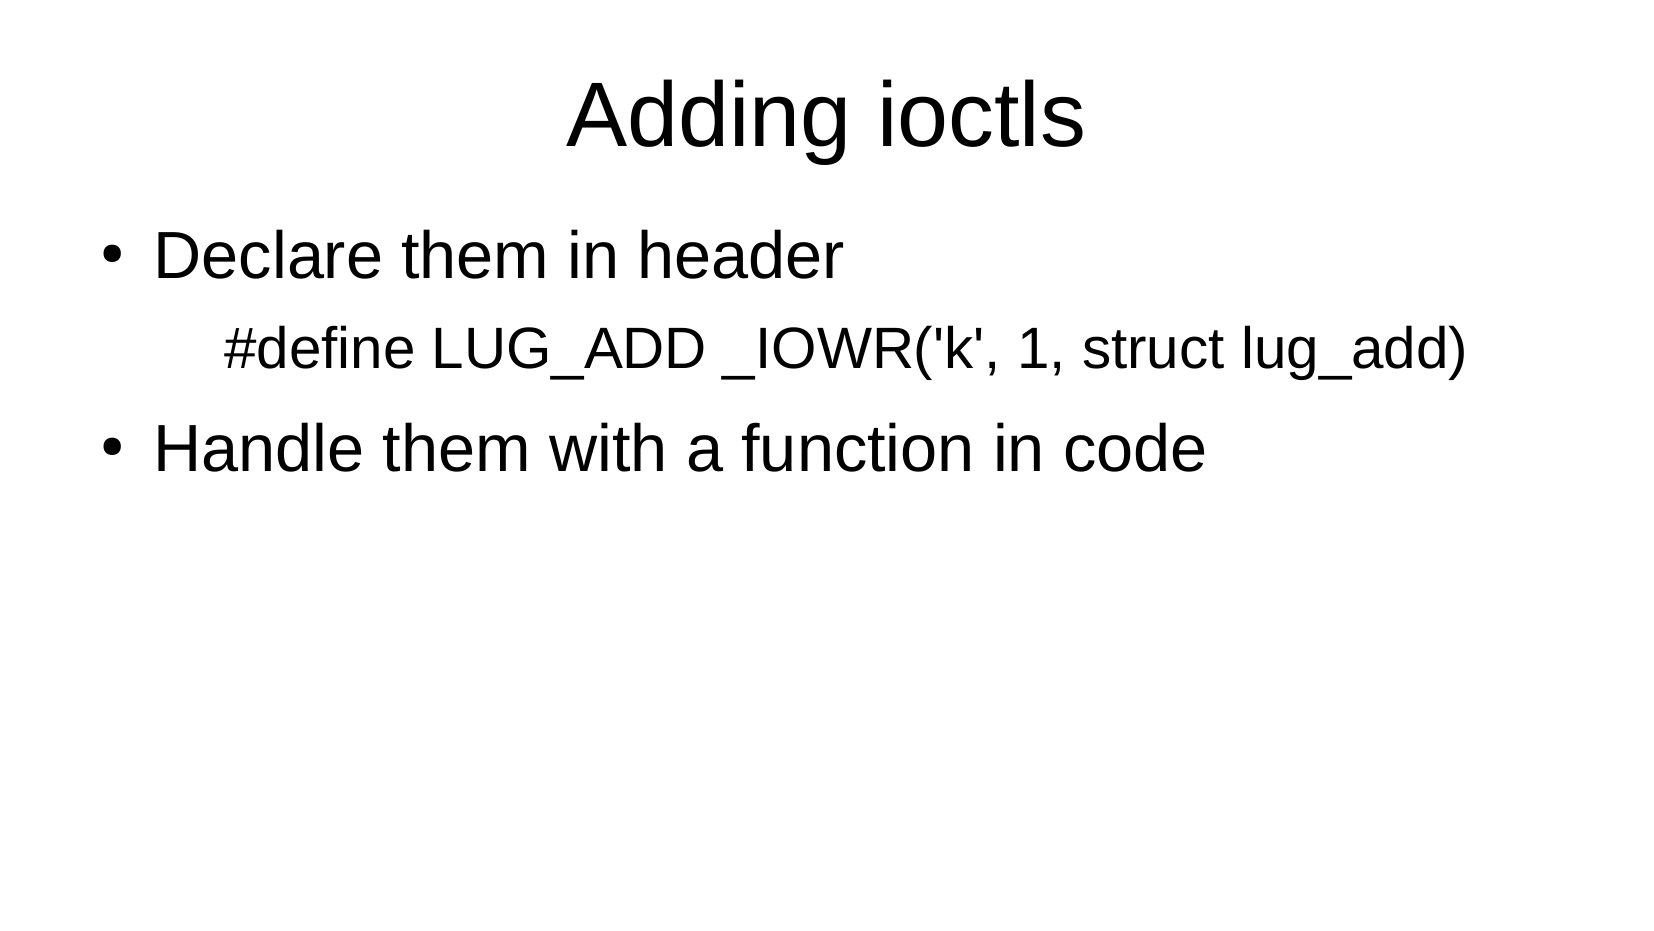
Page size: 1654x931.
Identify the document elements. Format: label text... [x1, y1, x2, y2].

title Adding ioctls [82, 37, 1571, 193]
list Declare them in header #define LUG_ADD _IOWR('k', 1, struct lug_add) Handle them with a function in code [82, 217, 1571, 758]
